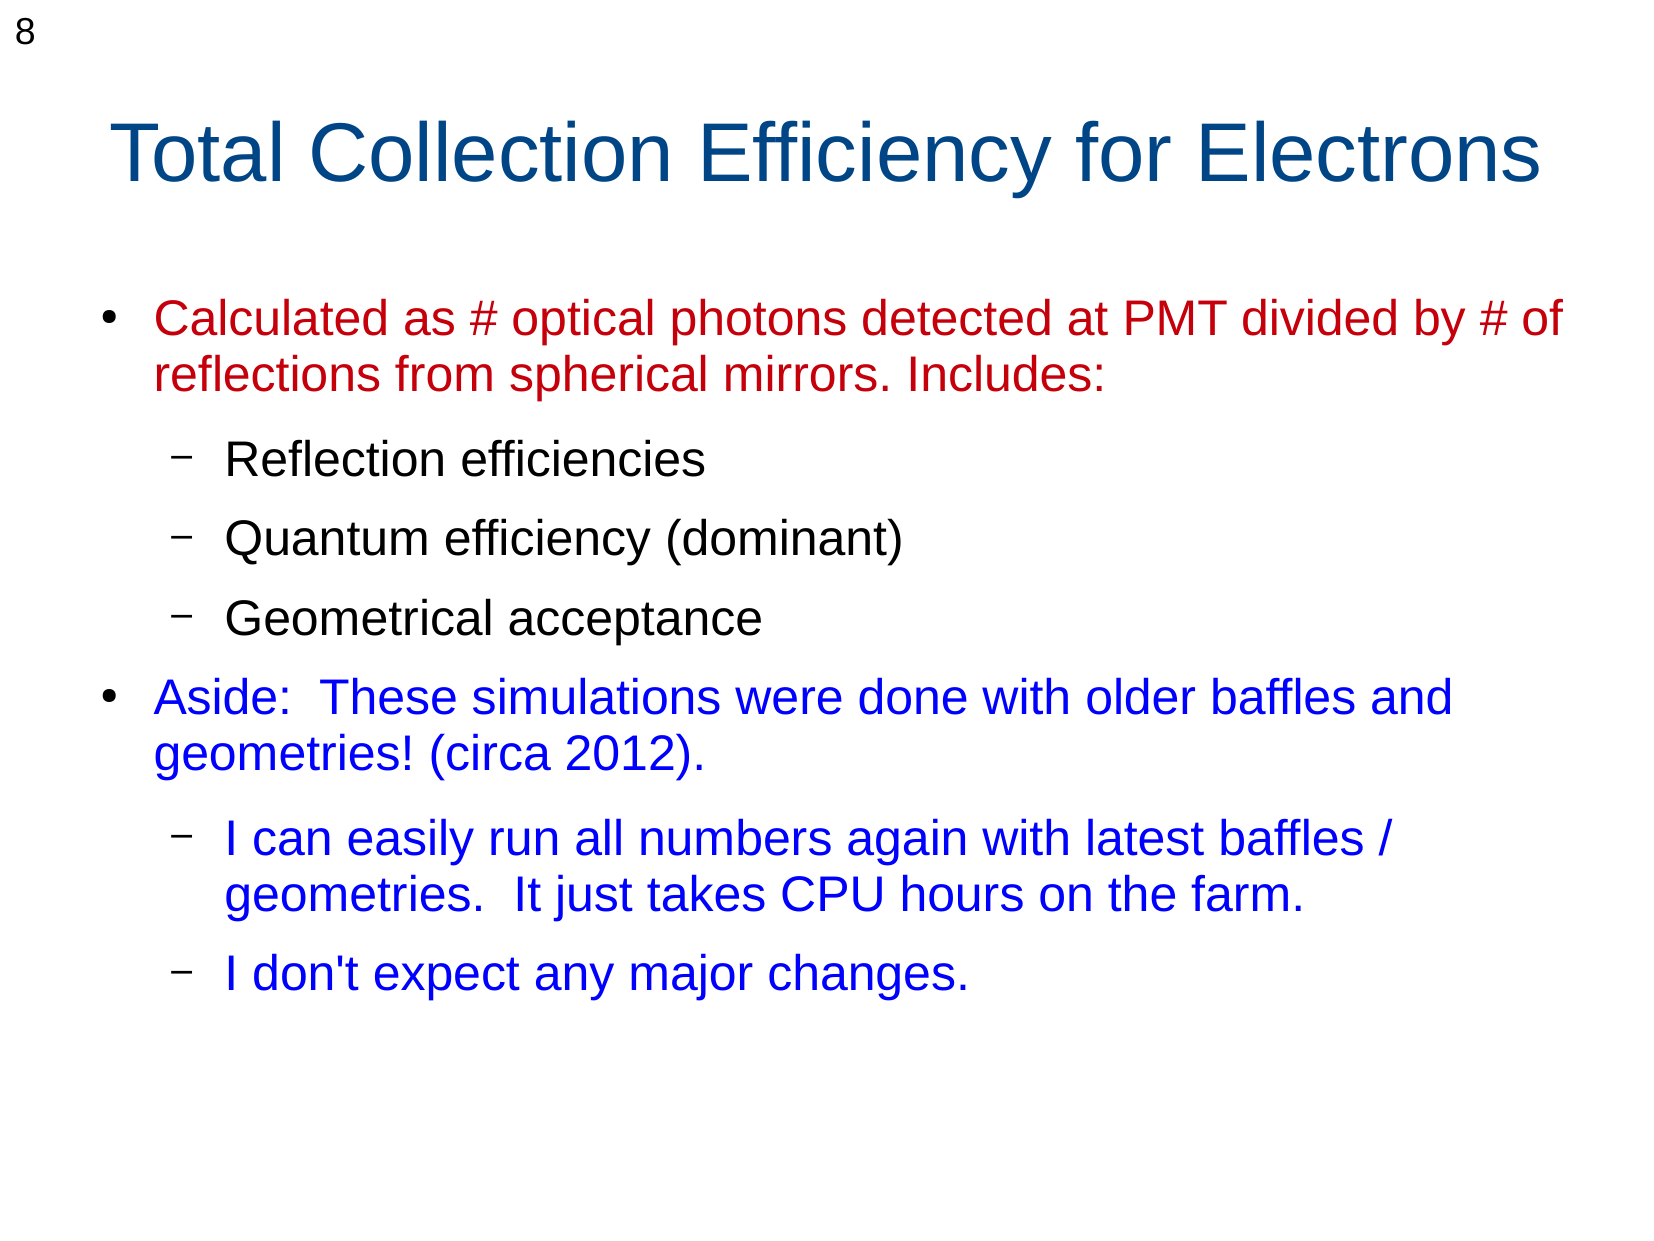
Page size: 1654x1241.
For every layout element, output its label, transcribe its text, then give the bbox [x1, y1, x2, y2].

text_box 8 [0, 3, 51, 61]
title Total Collection Efficiency for Electrons [82, 49, 1571, 257]
list Calculated as # optical photons detected at PMT divided by # of reflections from spherical mirrors. Includes: Reflection efficiencies Quantum efficiency (dominant) Geometrical acceptance Aside: These simulations were done with older baffles and geometries! (circa 2012). I can easily run all numbers again with latest baffles / geometries. It just takes CPU hours on the farm. I don't expect any major changes. [82, 290, 1571, 1201]
